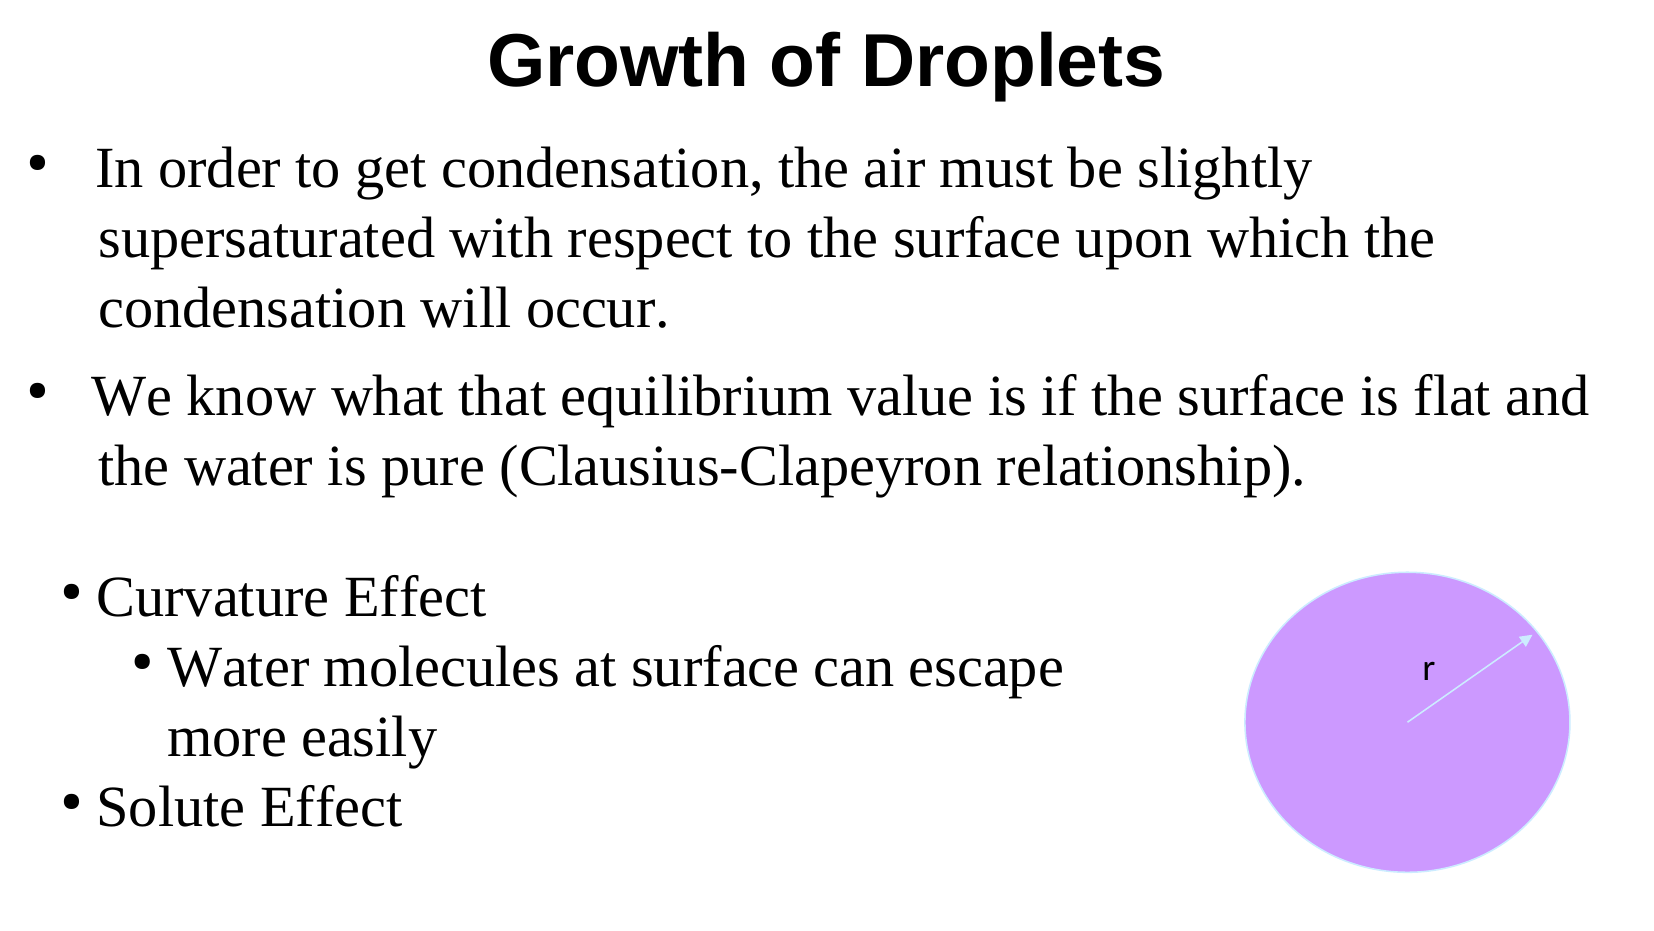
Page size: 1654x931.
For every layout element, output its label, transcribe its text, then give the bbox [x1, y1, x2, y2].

text_box r [1407, 634, 1458, 696]
text_box [1244, 572, 1570, 873]
text_box Curvature Effect Water molecules at surface can escape more easily Solute Effect [0, 551, 1125, 846]
text_box In order to get condensation, the air must be slightly supersaturated with respect to the surface upon which the condensation will occur. We know what that equilibrium value is if the surface is flat and the water is pure (Clausius-Clapeyron relationship). [12, 121, 1654, 505]
title Growth of Droplets [0, 5, 1654, 107]
